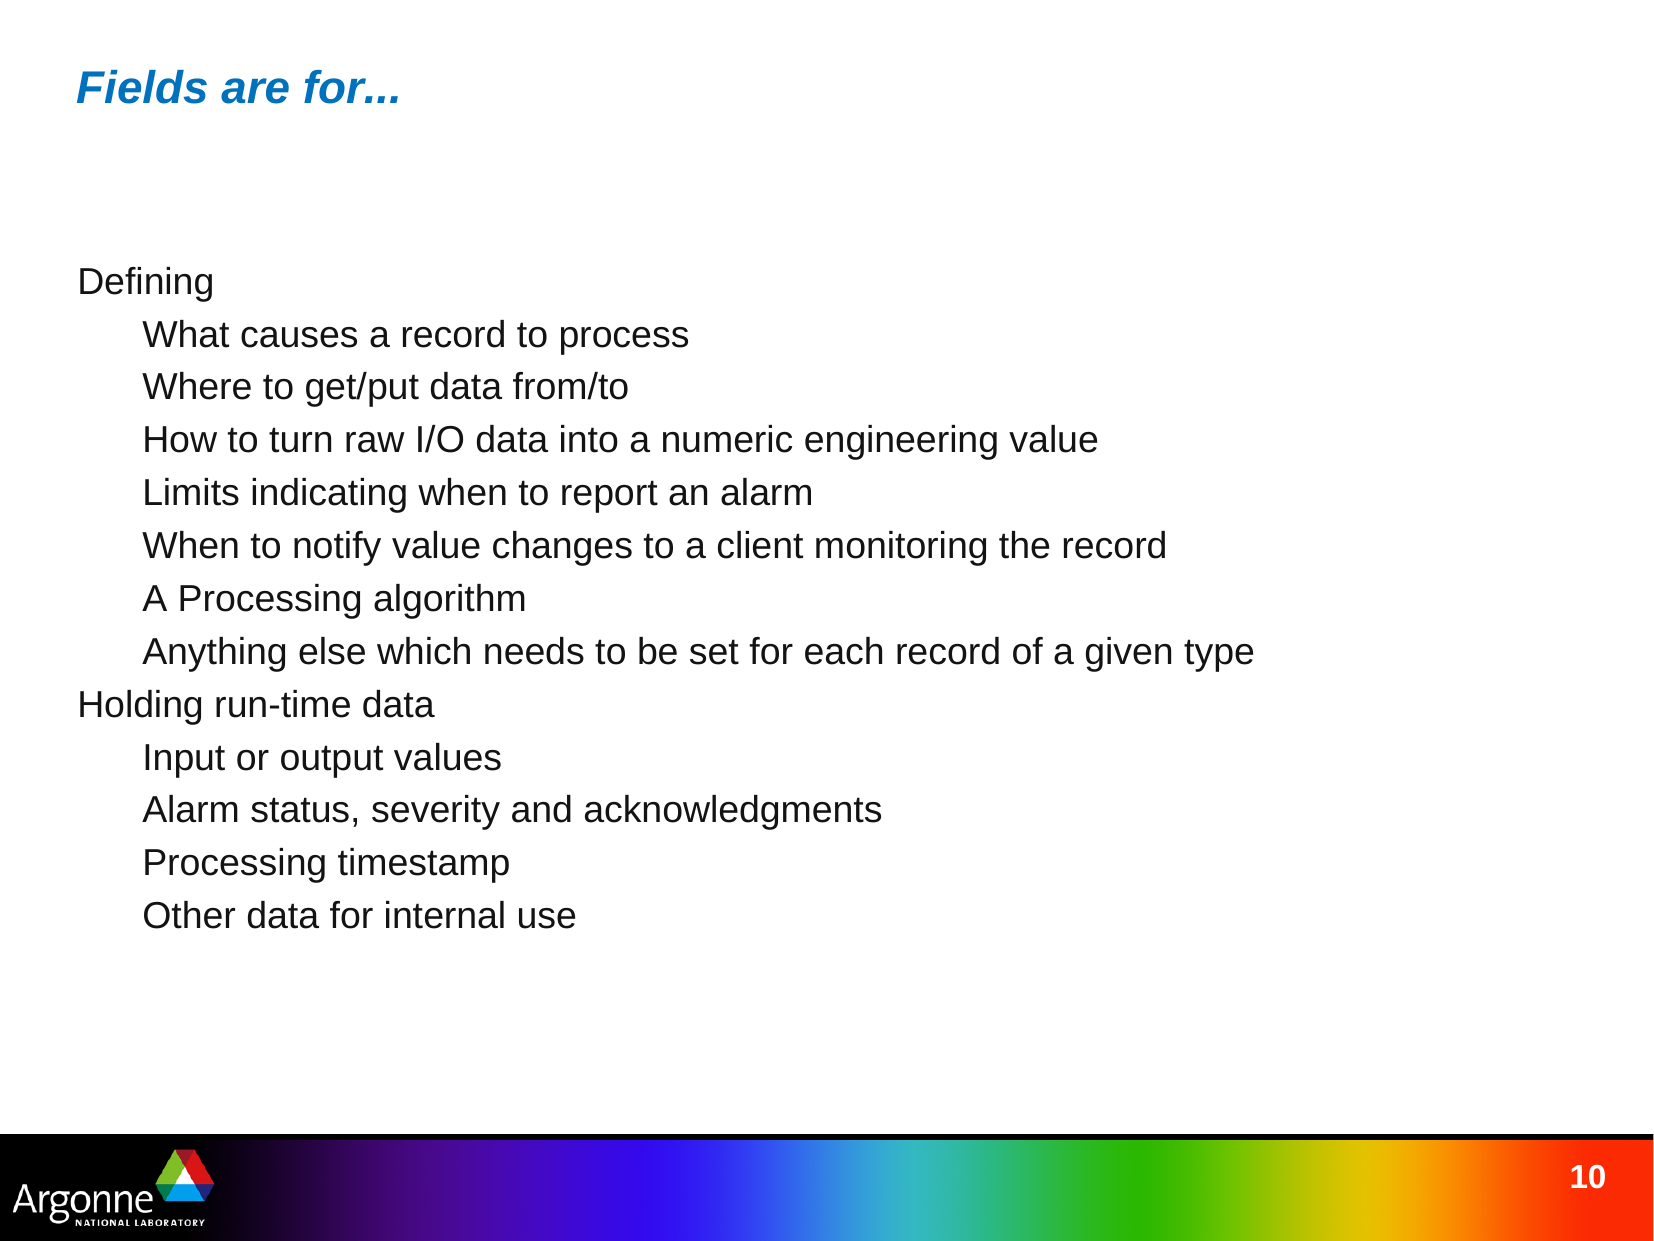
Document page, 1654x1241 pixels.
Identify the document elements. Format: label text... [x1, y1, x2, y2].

title Fields are for... [61, 59, 1500, 144]
picture [0, 1134, 1654, 1241]
list Defining What causes a record to process Where to get/put data from/to How to turn raw I/O data into a numeric engineering value Limits indicating when to report an alarm When to notify value changes to a client monitoring the record A Processing algorithm Anything else which needs to be set for each record of a given type Holding run-time data Input or output values Alarm status, severity and acknowledgments Processing timestamp Other data for internal use [62, 253, 1498, 1123]
